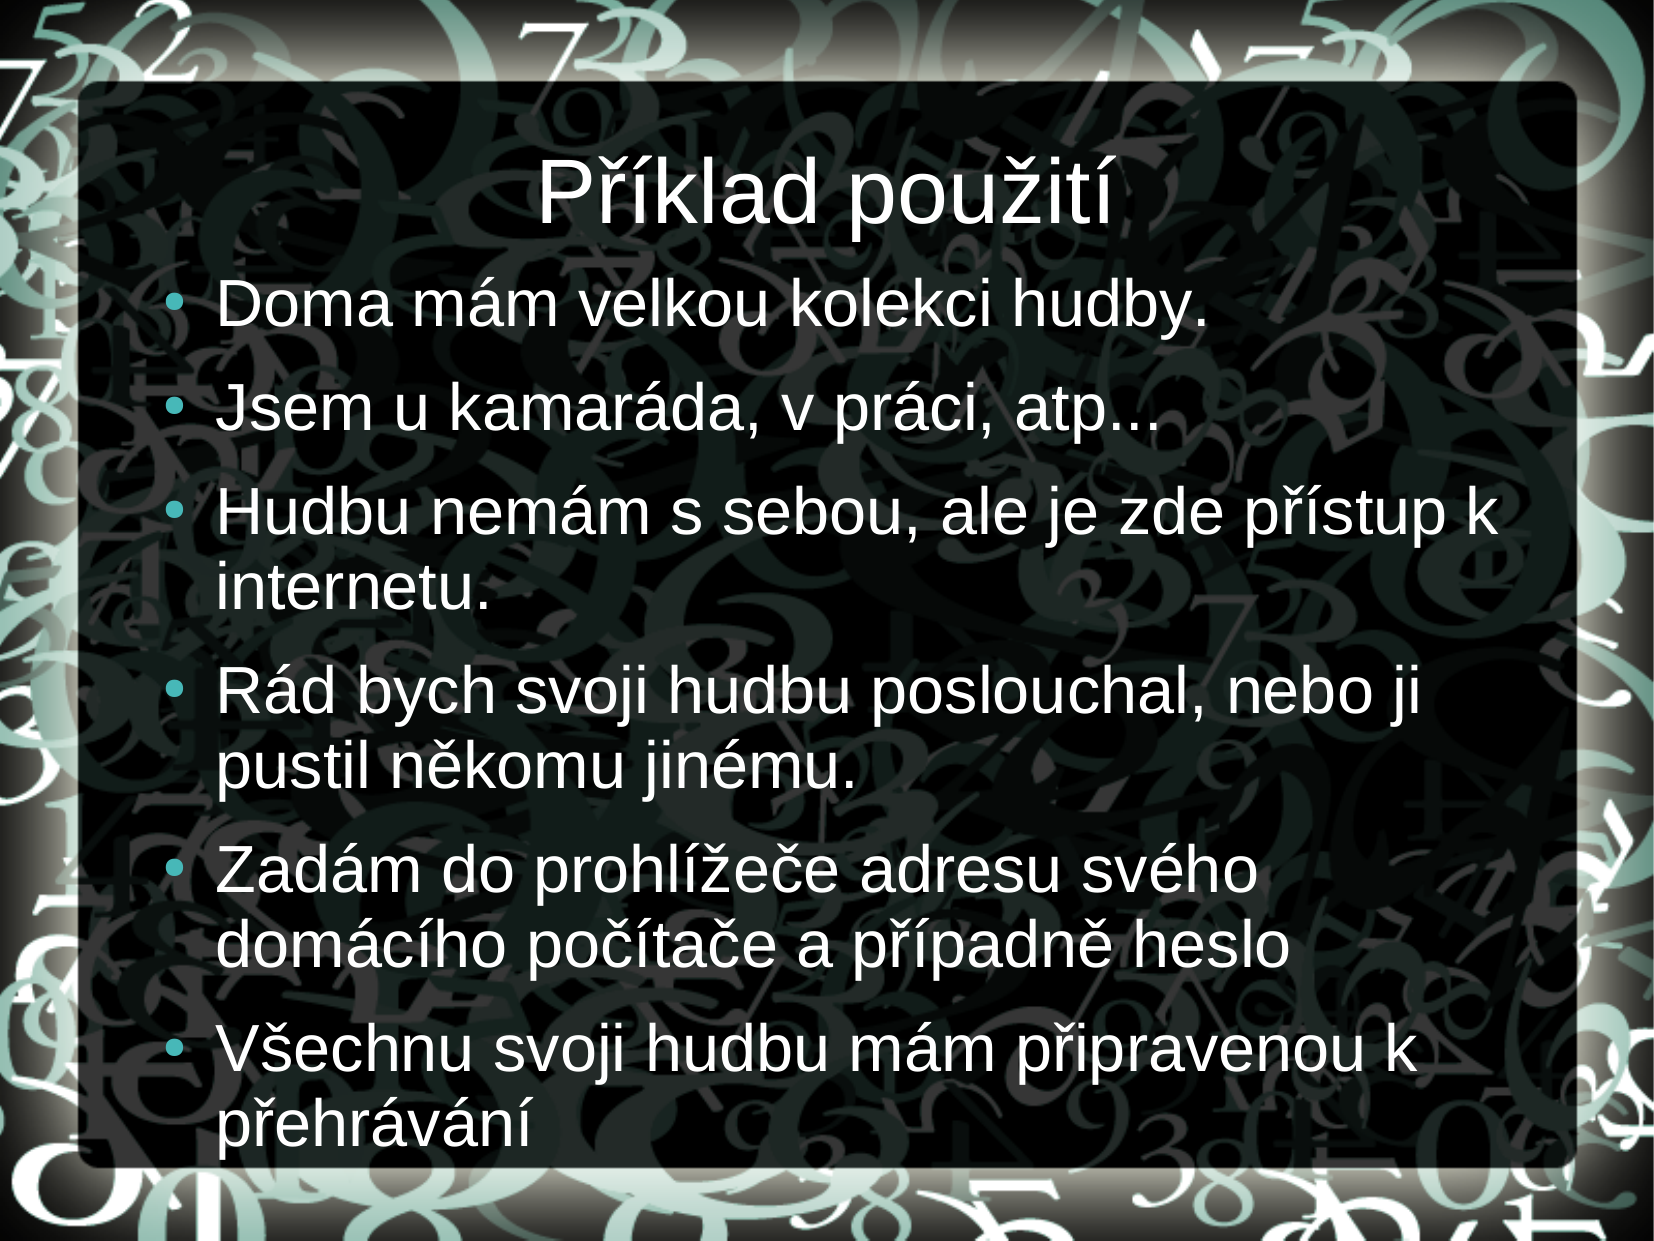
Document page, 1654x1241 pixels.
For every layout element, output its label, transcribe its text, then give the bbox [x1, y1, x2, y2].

picture [0, 0, 1654, 1241]
list Doma mám velkou kolekci hudby. Jsem u kamaráda, v práci, atp... Hudbu nemám s sebou, ale je zde přístup k internetu. Rád bych svoji hudbu poslouchal, nebo ji pustil někomu jinému. Zadám do prohlížeče adresu svého domácího počítače a případně heslo Všechnu svoji hudbu mám připravenou k přehrávání [144, 265, 1536, 1182]
title Příklad použití [82, 88, 1571, 296]
